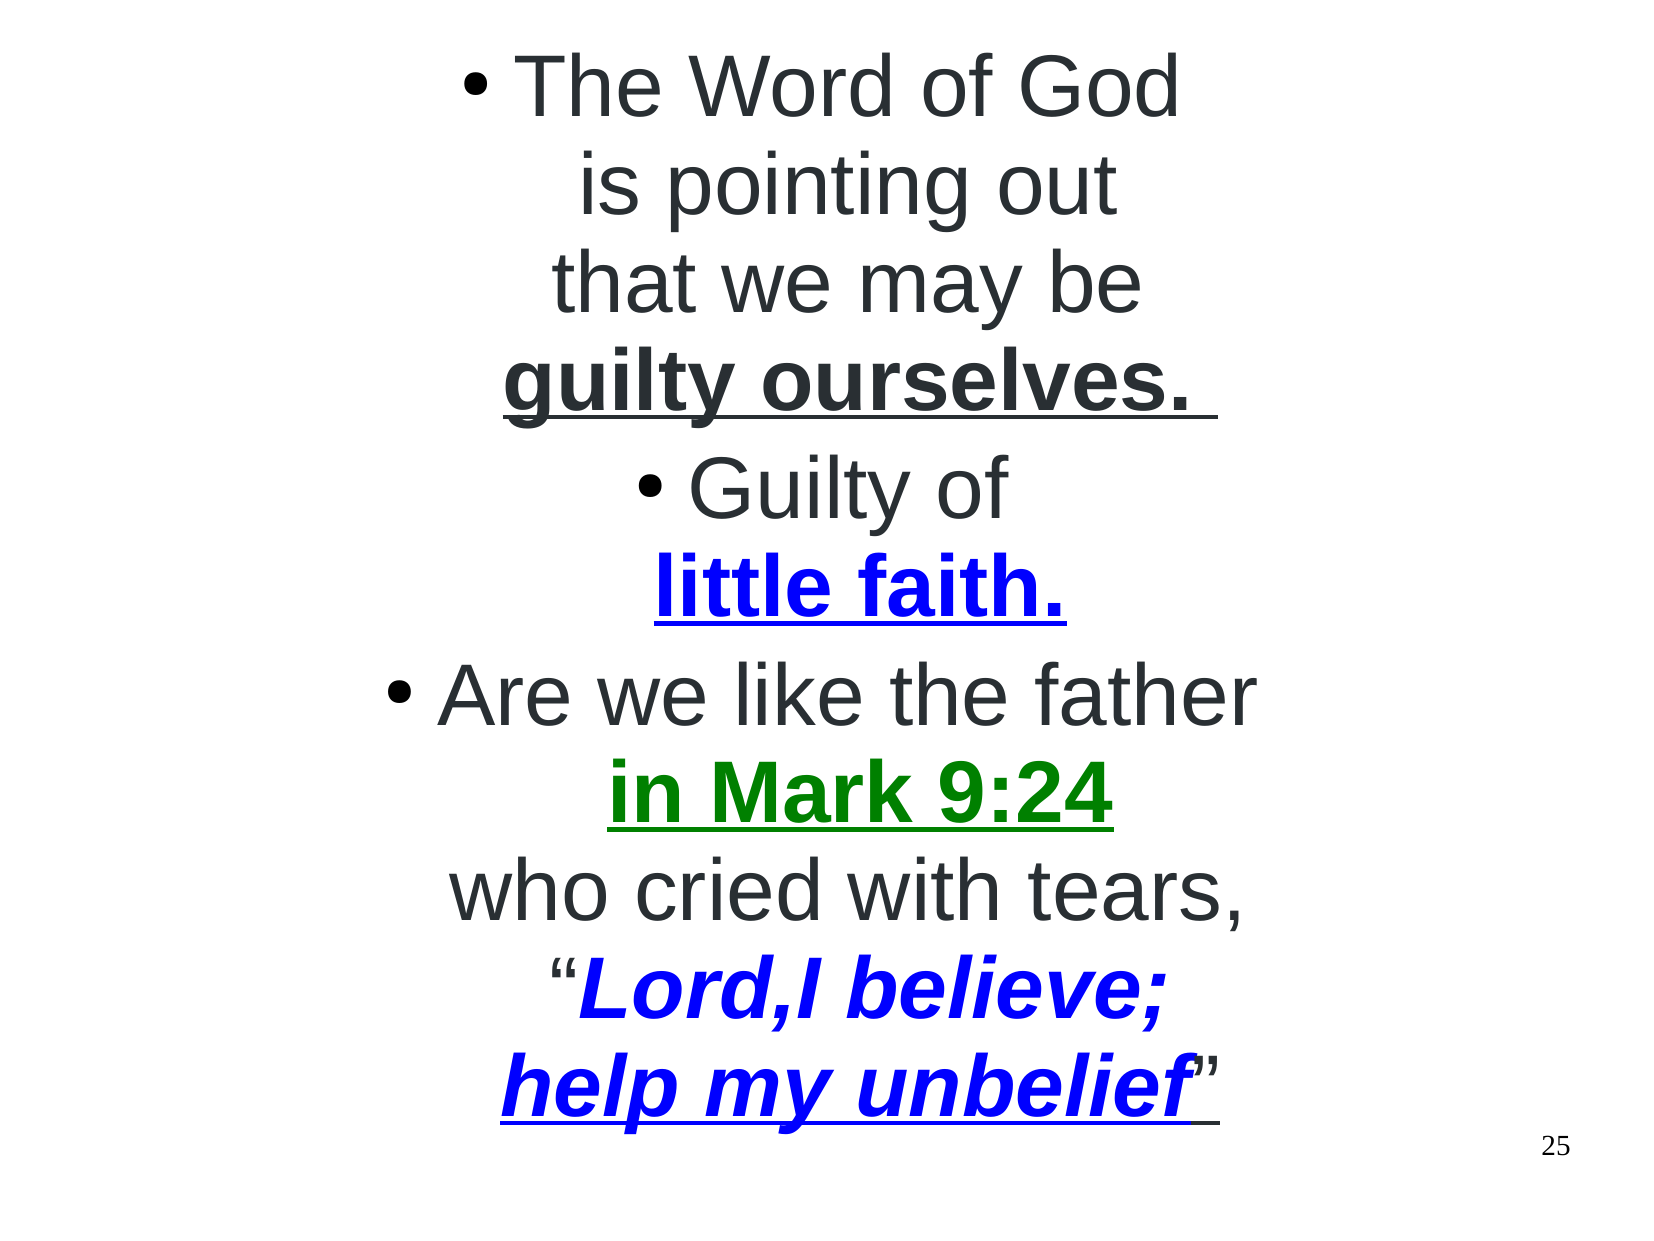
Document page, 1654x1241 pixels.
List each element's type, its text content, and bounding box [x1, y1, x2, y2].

list The Word of God is pointing out that we may be guilty ourselves. Guilty of little faith. Are we like the father in Mark 9:24 who cried with tears, “Lord,I believe; help my unbelief” [37, 37, 1613, 1201]
